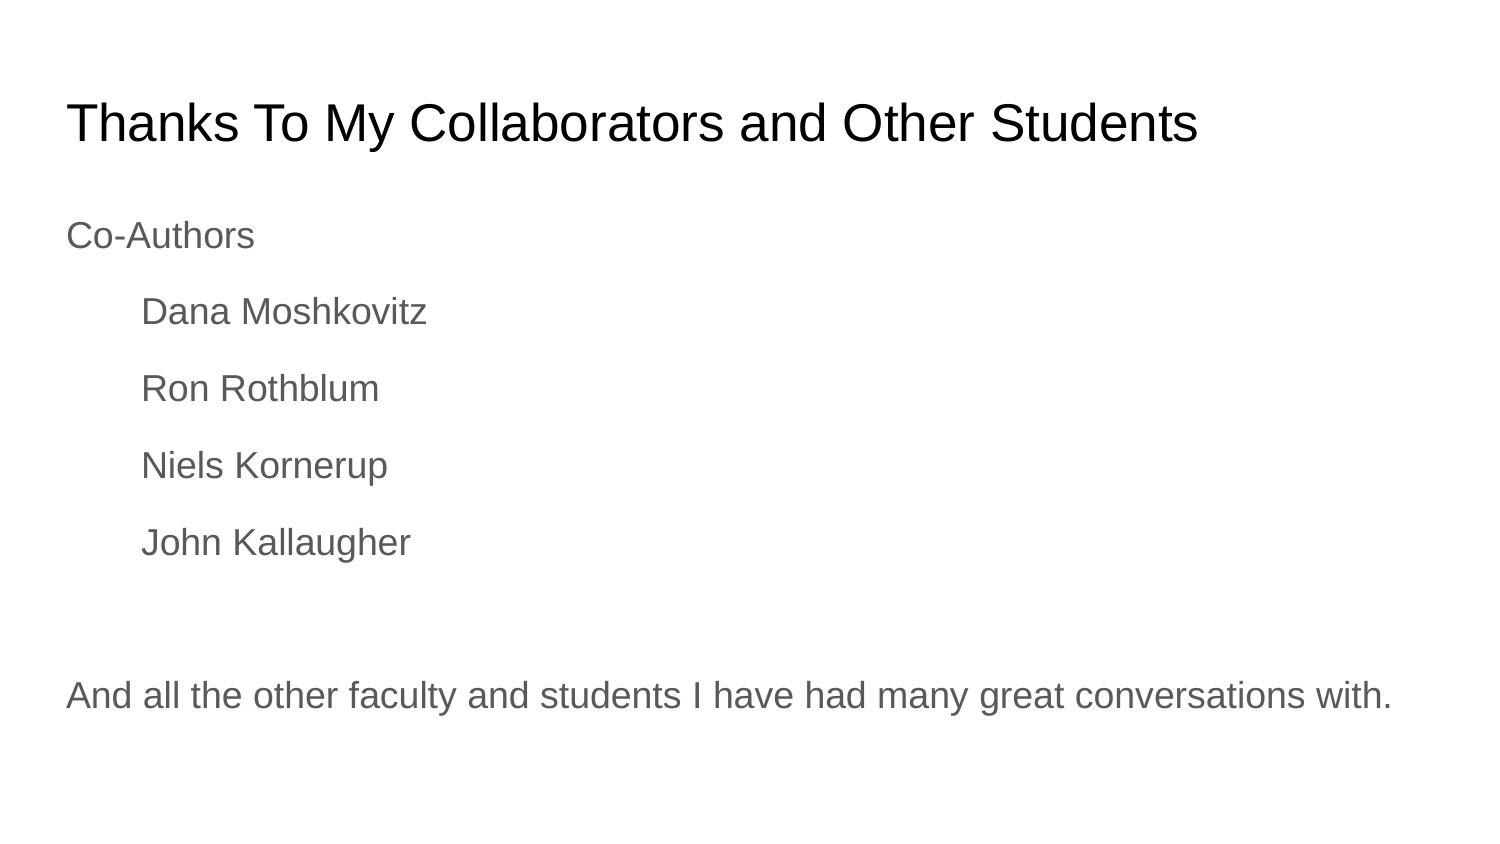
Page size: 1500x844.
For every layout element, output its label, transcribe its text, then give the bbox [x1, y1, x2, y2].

list Co-Authors Dana Moshkovitz Ron Rothblum Niels Kornerup John Kallaugher And all the other faculty and students I have had many great conversations with. [51, 189, 1449, 750]
title Thanks To My Collaborators and Other Students [51, 72, 1449, 167]
